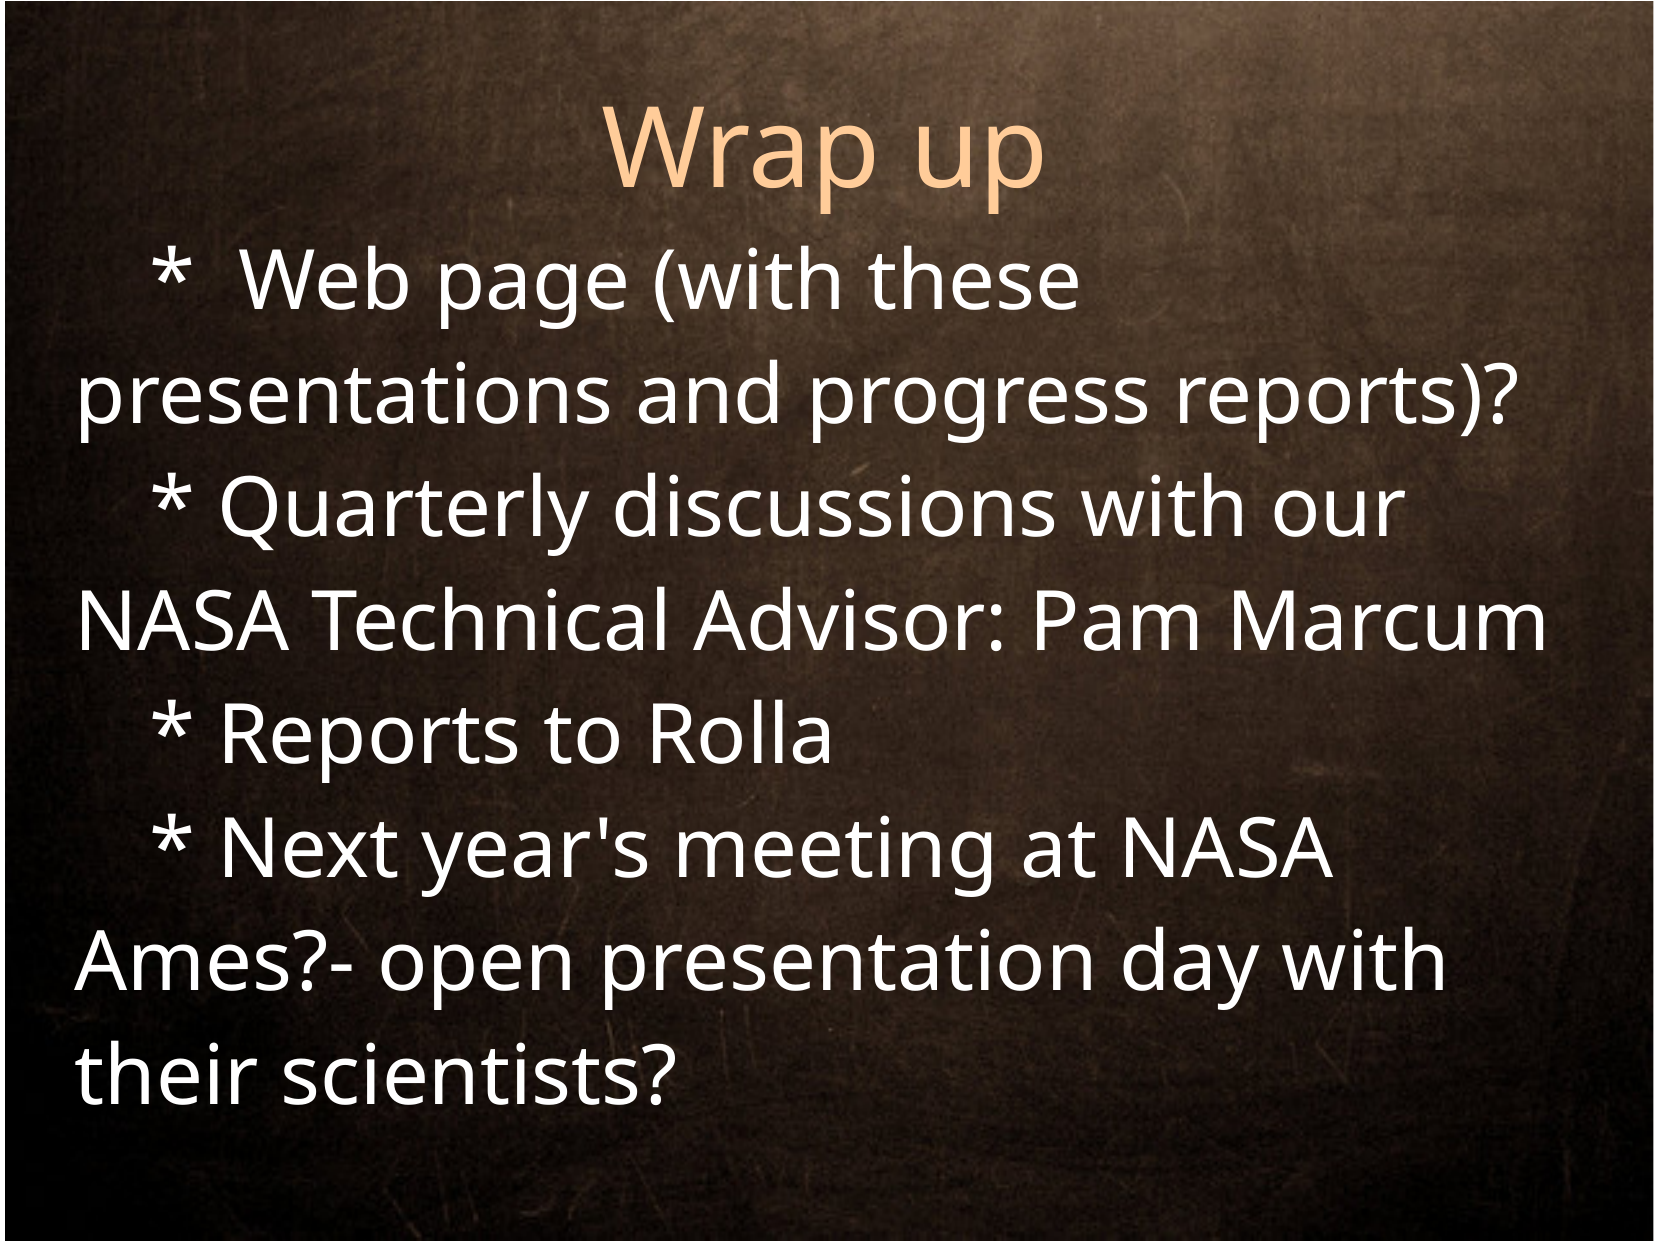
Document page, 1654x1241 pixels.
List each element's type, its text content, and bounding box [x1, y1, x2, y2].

picture [5, 1, 1654, 1241]
text_box Wrap up * Web page (with these presentations and progress reports)? * Quarterly discussions with our NASA Technical Advisor: Pam Marcum * Reports to Rolla * Next year's meeting at NASA Ames?- open presentation day with their scientists? [60, 60, 1591, 1160]
